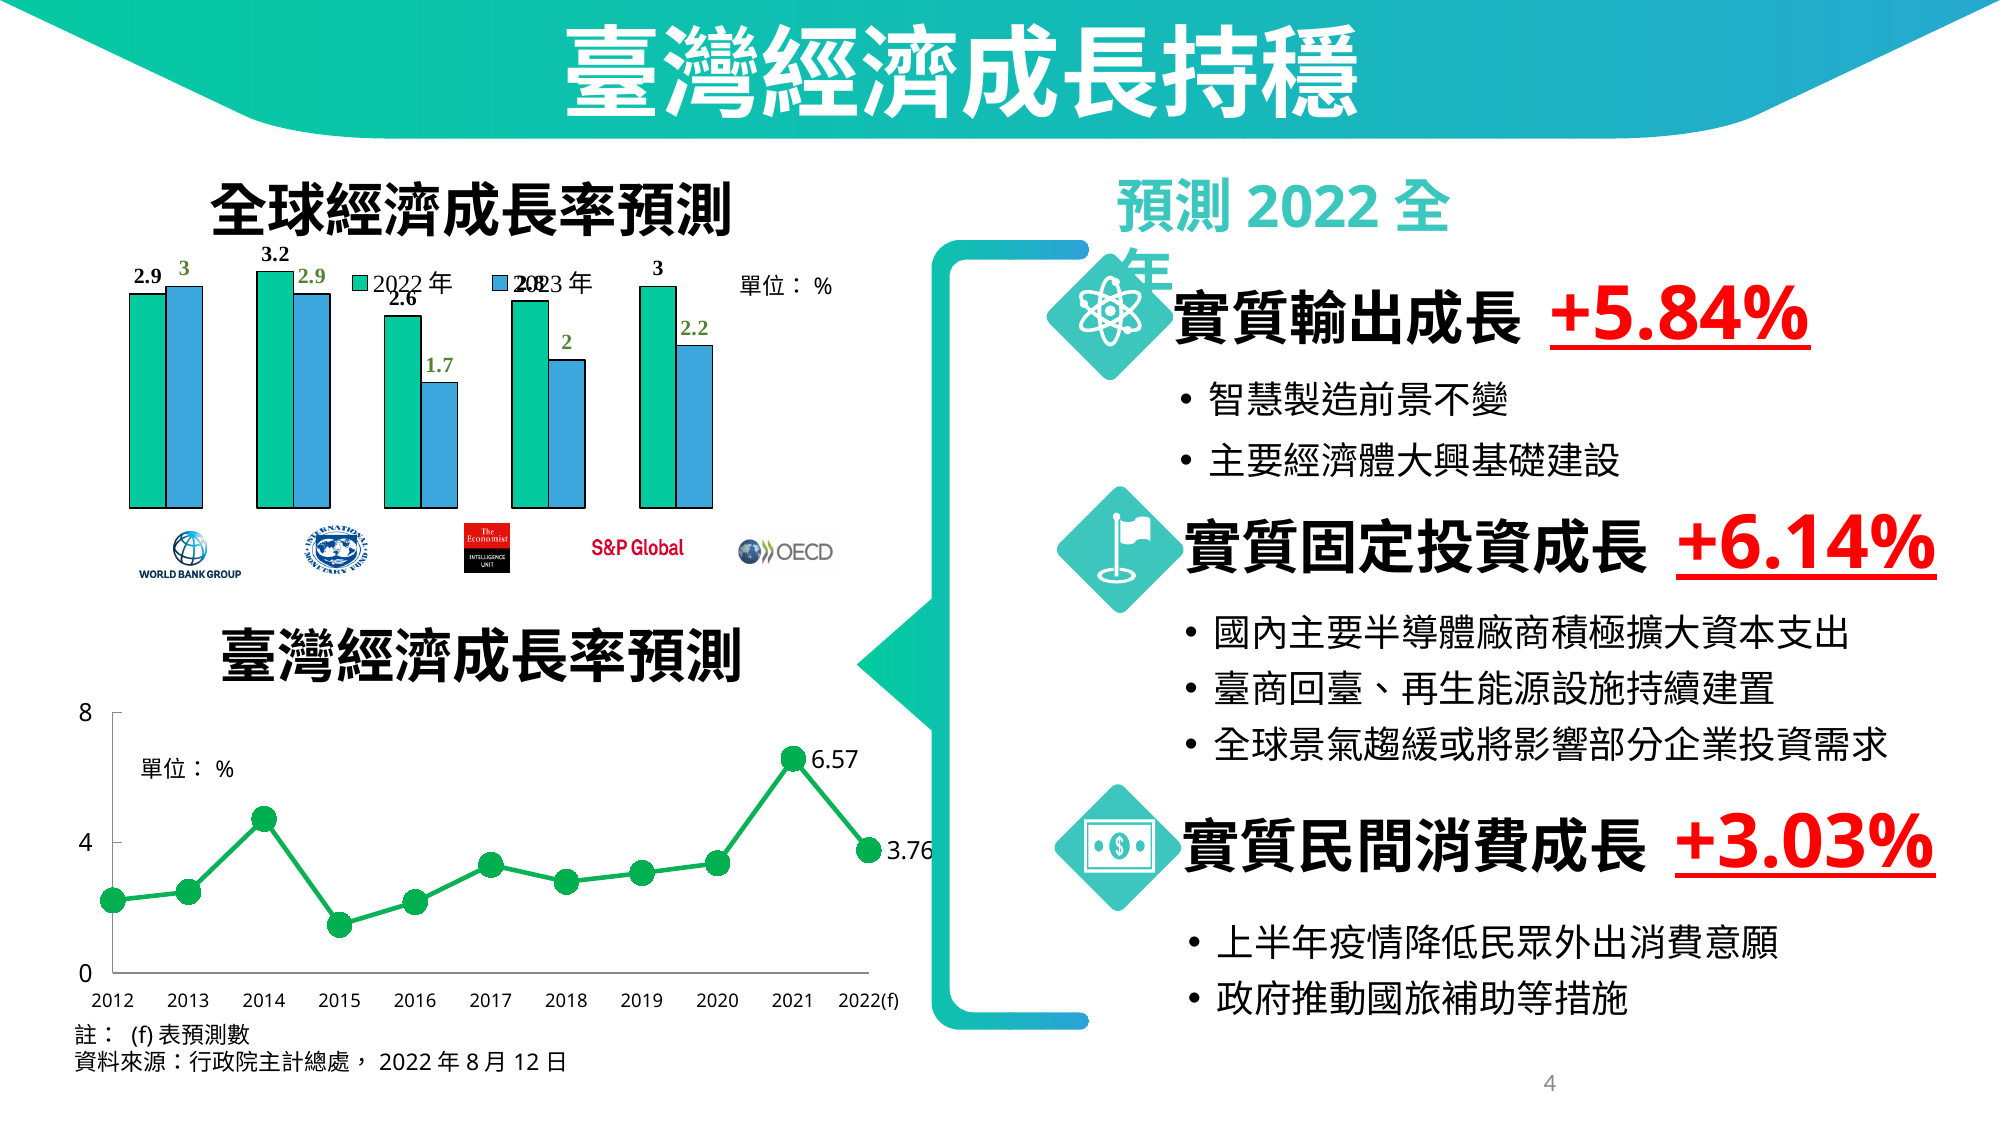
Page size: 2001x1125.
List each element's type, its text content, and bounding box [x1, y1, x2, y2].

text_box 實質輸出成長 +5.84% [1132, 256, 1874, 363]
picture [731, 524, 839, 580]
picture [290, 517, 384, 577]
text_box 智慧製造前景不變 主要經濟體大興基礎建設 [1165, 331, 1914, 512]
text_box [1054, 784, 1182, 911]
text_box 單位：% [125, 747, 274, 791]
text_box 臺灣經濟成長率預測 [204, 611, 769, 688]
picture [589, 535, 685, 561]
text_box 國內主要半導體廠商積極擴大資本支出 臺商回臺、再生能源設施持續建置 全球景氣趨緩或將影響部分企業投資需求 [1170, 590, 1910, 765]
text_box 臺灣經濟成長持穩 [434, 2, 1489, 139]
text_box 實質民間消費成長 +3.03% [1141, 783, 1976, 890]
picture [139, 531, 241, 578]
chart [86, 242, 887, 514]
text_box 預測2022全年 [1101, 161, 1505, 248]
text_box 實質固定投資成長 +6.14% [1154, 485, 1966, 592]
text_box 註： (f)表預測數 資料來源：行政院主計總處，2022年8月12日 [59, 1012, 555, 1084]
picture [856, 239, 1090, 1030]
text_box [1046, 253, 1174, 381]
text_box 全球經濟成長率預測 [194, 165, 759, 242]
chart [61, 688, 856, 1021]
text_box 上半年疫情降低民眾外出消費意願 政府推動國旅補助等措施 [1173, 881, 1835, 1047]
picture [464, 523, 510, 573]
text_box [1528, 1051, 1979, 1112]
text_box [1056, 486, 1184, 613]
